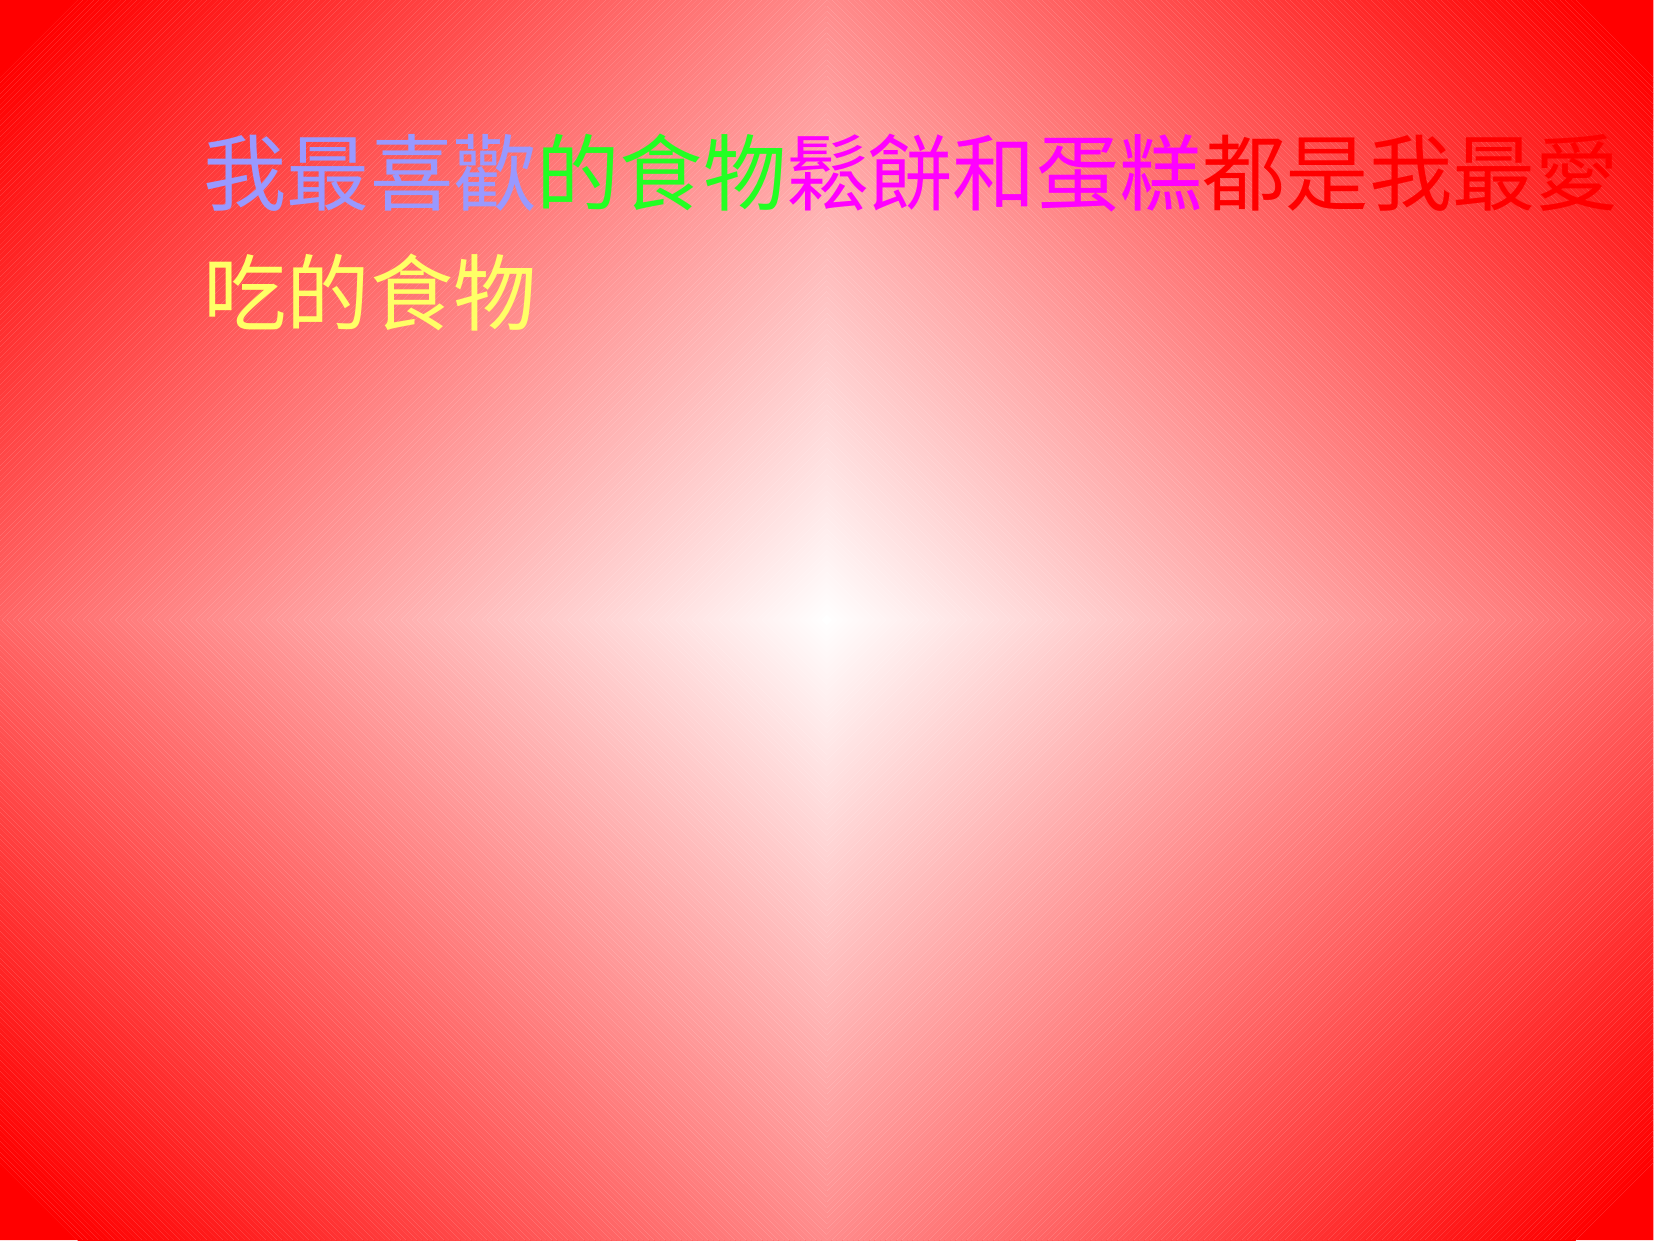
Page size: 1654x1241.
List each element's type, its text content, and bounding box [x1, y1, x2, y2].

text_box 我最喜歡的食物鬆餅和蛋糕都是我最愛吃的食物 [177, 88, 1654, 327]
